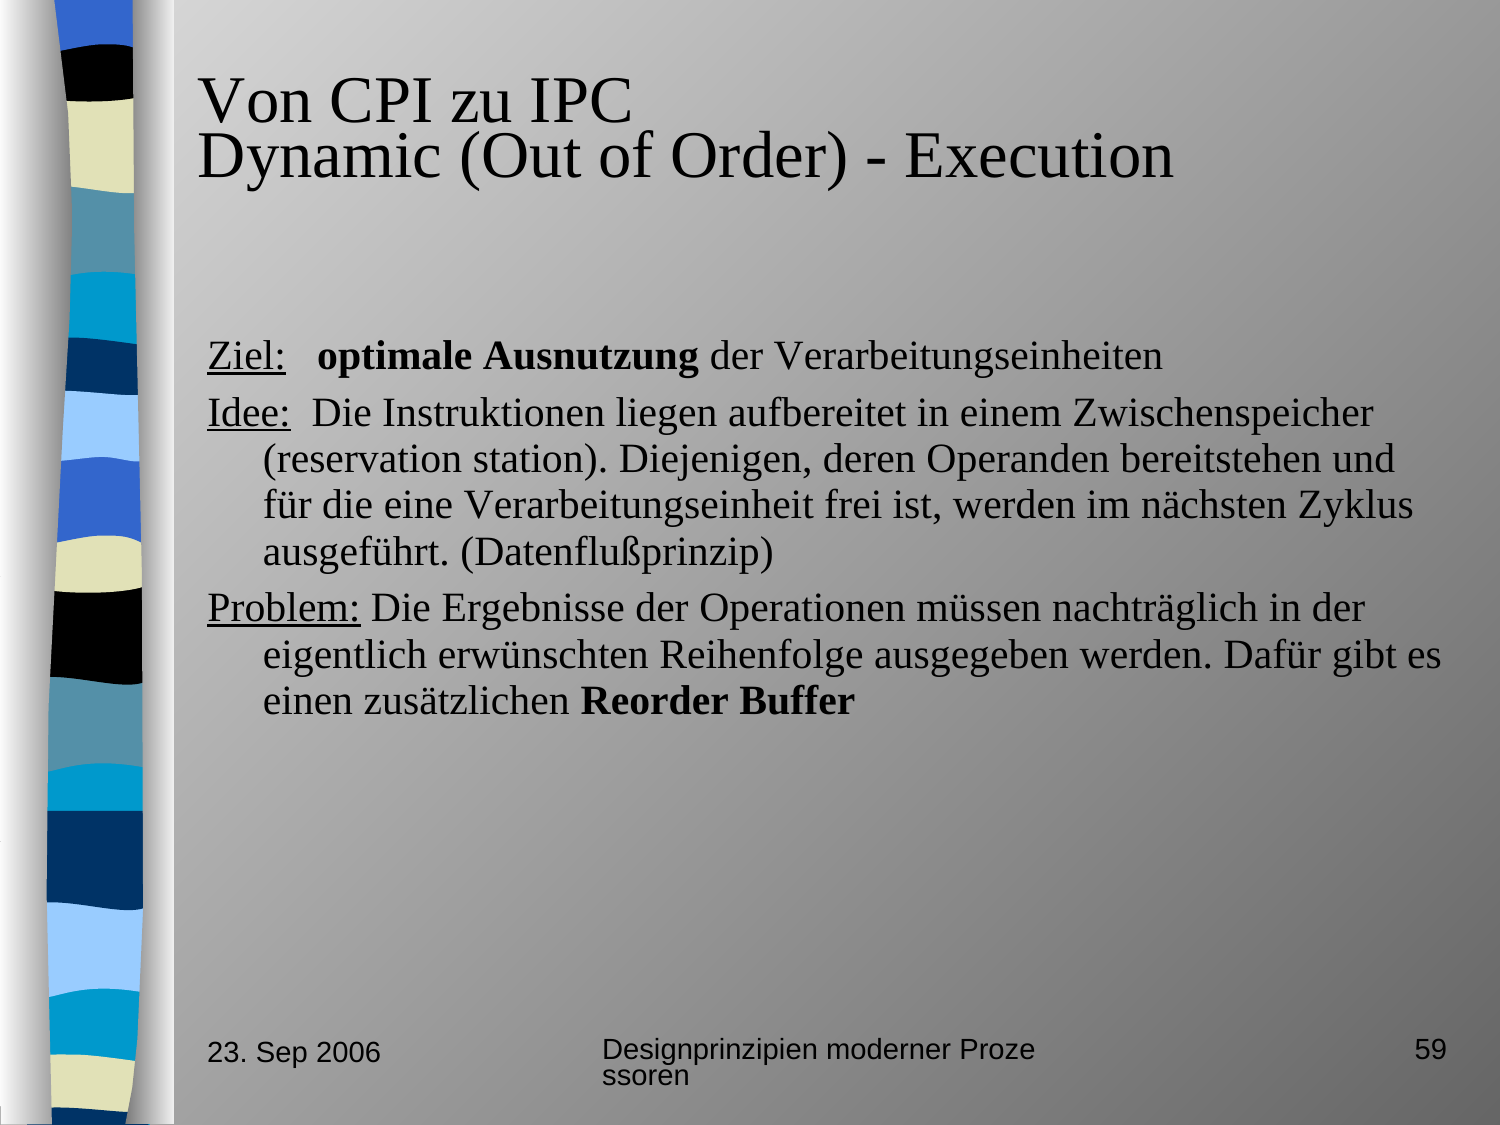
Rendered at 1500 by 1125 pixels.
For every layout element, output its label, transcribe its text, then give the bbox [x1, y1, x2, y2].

list Ziel: optimale Ausnutzung der Verarbeitungseinheiten Idee: Die Instruktionen liegen aufbereitet in einem Zwischenspeicher (reservation station). Diejenigen, deren Operanden bereitstehen und für die eine Verarbeitungseinheit frei ist, werden im nächsten Zyklus ausgeführt. (Datenflußprinzip) Problem: Die Ergebnisse der Operationen müssen nachträglich in der eigentlich erwünschten Reihenfolge ausgegeben werden. Dafür gibt es einen zusätzlichen Reorder Buffer [192, 324, 1468, 1001]
title Von CPI zu IPC Dynamic (Out of Order) - Execution [183, 42, 1459, 224]
